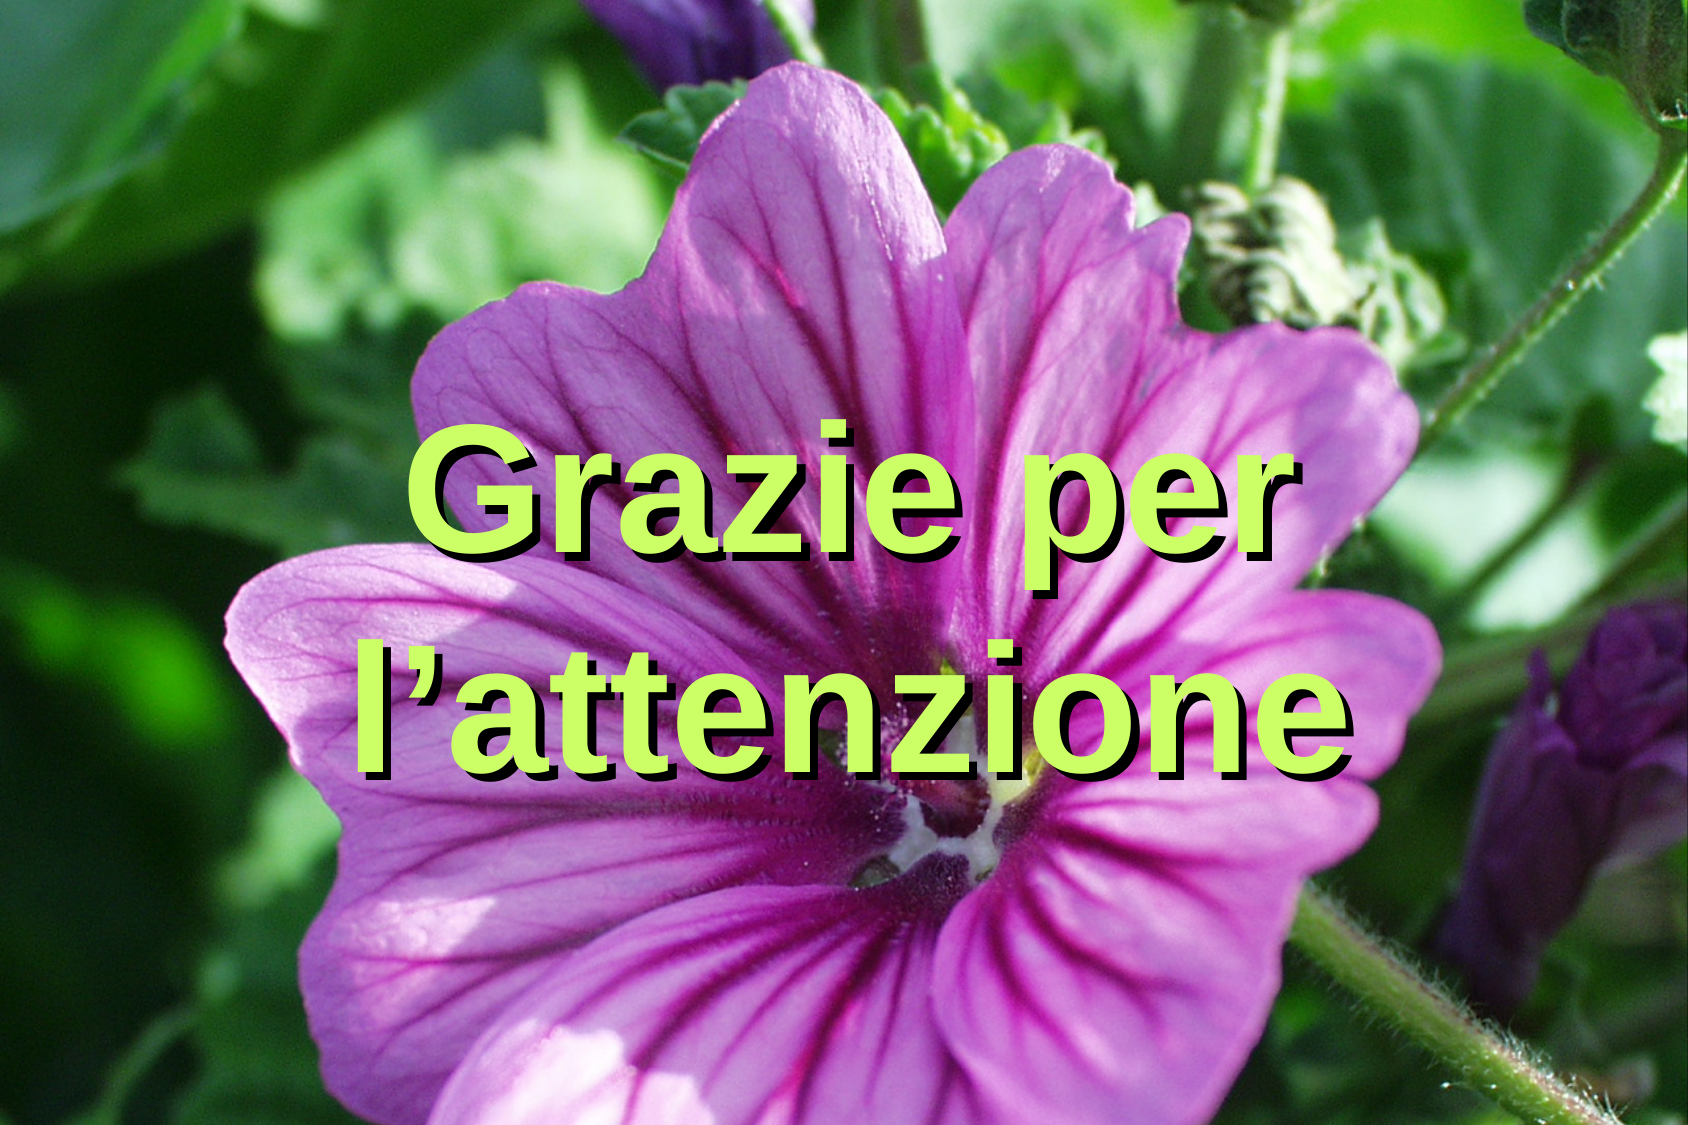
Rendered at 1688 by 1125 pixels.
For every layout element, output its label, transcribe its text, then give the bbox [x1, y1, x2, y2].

picture [0, 0, 1688, 1125]
text_box Grazie per l’attenzione [193, 361, 1506, 817]
